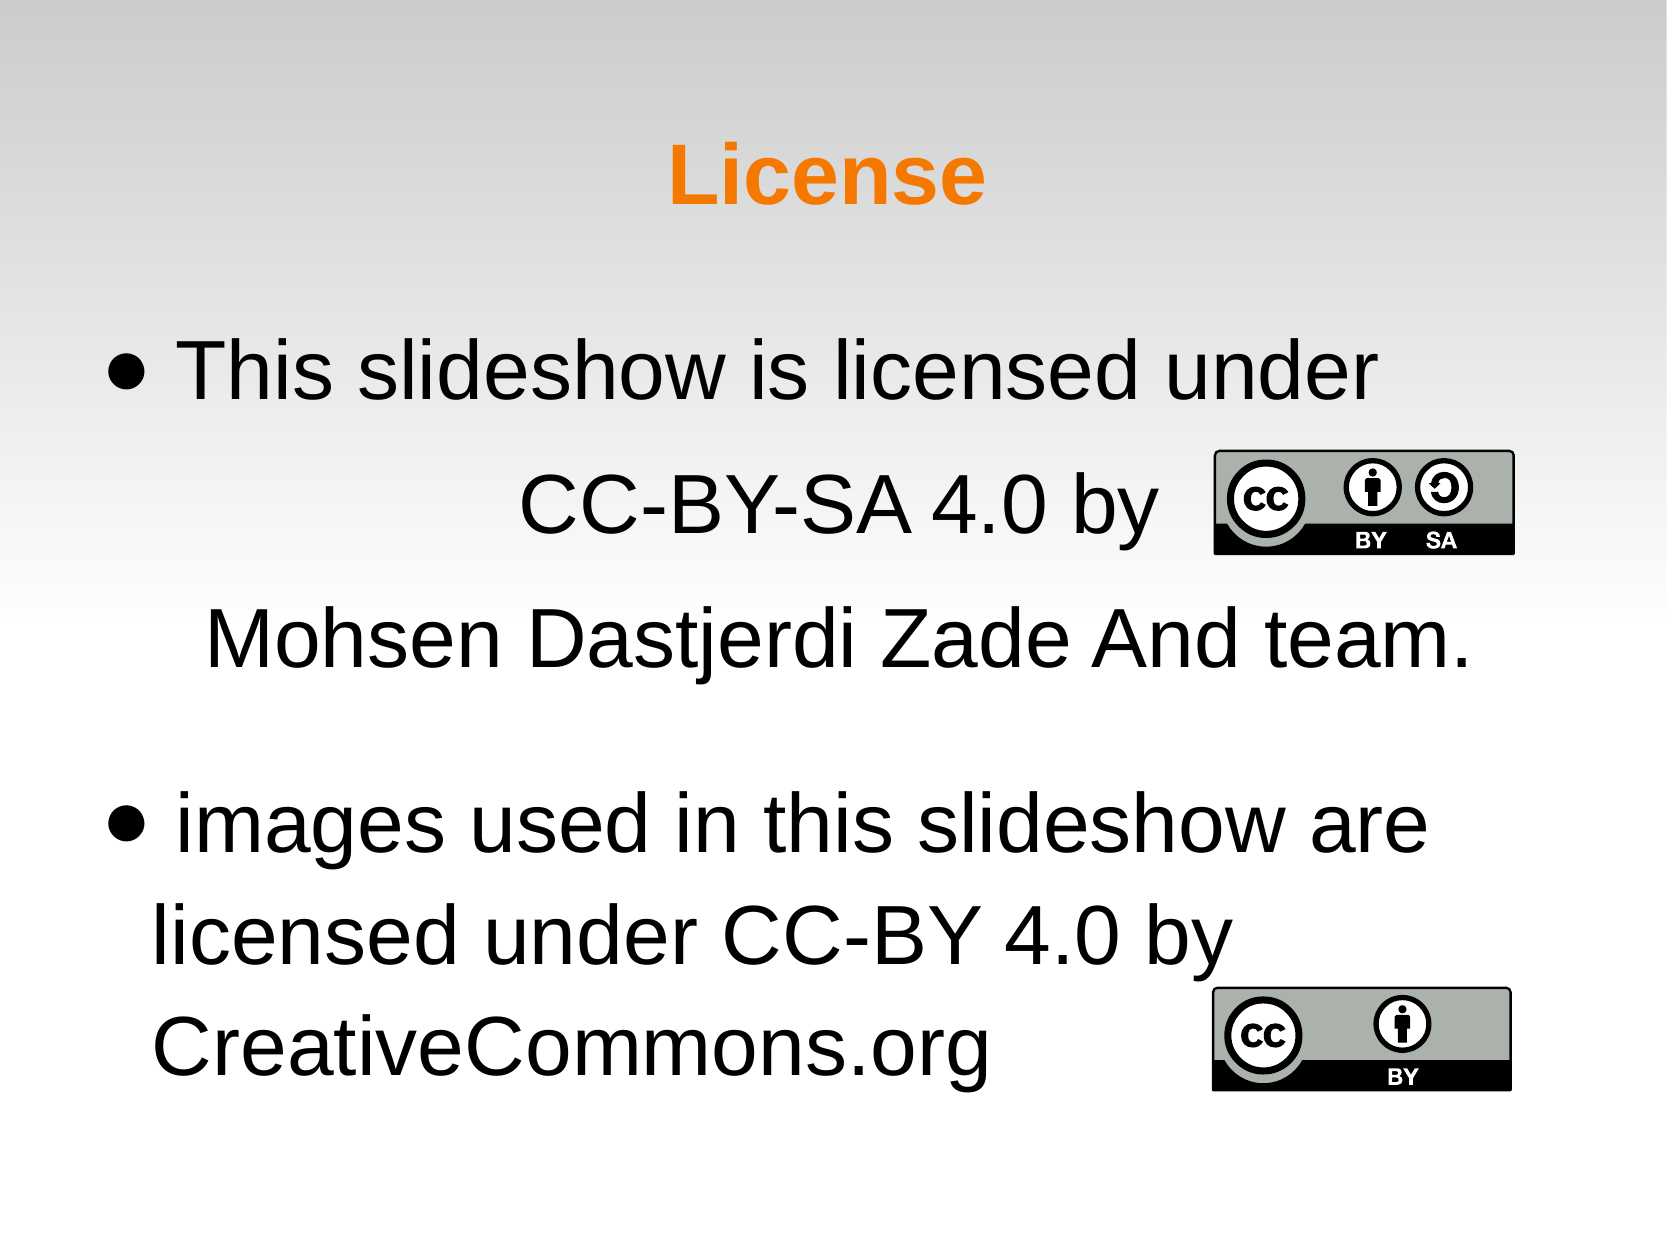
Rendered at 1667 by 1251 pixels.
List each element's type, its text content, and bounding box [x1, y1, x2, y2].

picture [0, 0, 1667, 1250]
title License [83, 51, 1596, 272]
list This slideshow is licensed under CC-BY-SA 4.0 by Mohsen Dastjerdi Zade And team. images used in this slideshow are licensed under CC-BY 4.0 by CreativeCommons.org [83, 298, 1596, 1130]
